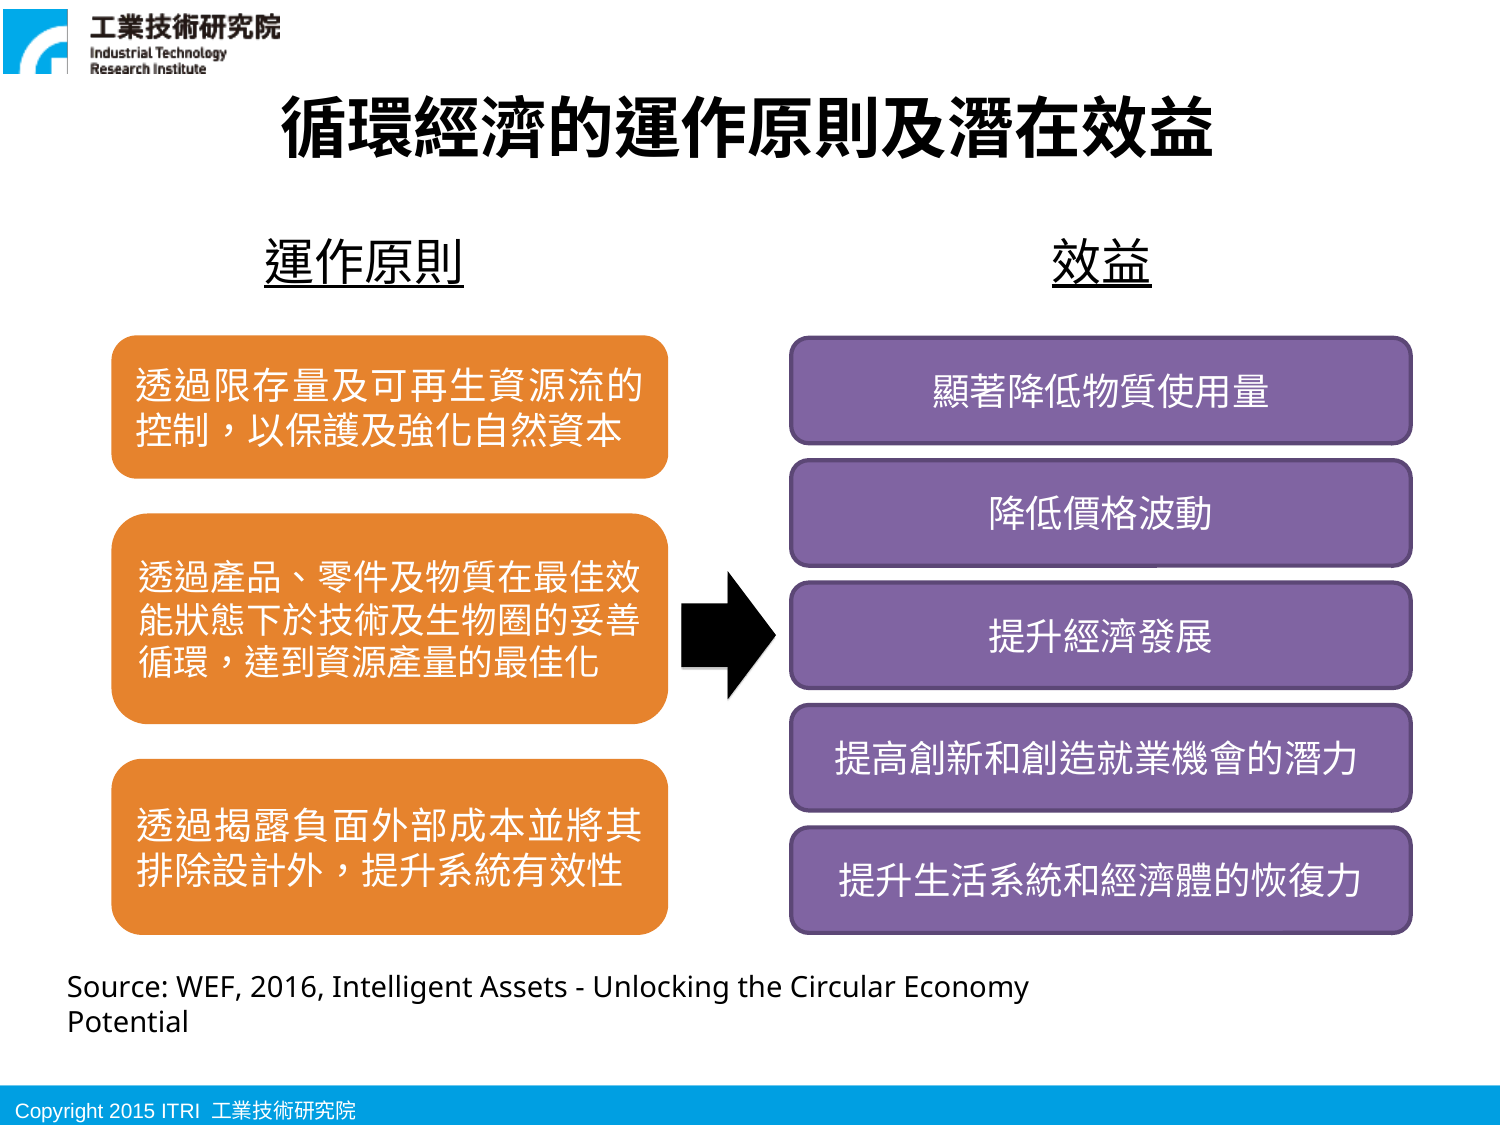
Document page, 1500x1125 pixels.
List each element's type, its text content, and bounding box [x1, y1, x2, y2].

text_box 提高創新和創造就業機會的潛力 [791, 704, 1411, 811]
text_box 降低價格波動 [791, 460, 1411, 566]
text_box 透過揭露負面外部成本並將其排除設計外，提升系統有效性 [113, 760, 667, 933]
text_box 效益 [1036, 222, 1167, 299]
text_box Source: WEF, 2016, Intelligent Assets - Unlocking the Circular Economy Potential [52, 960, 1058, 1047]
text_box 顯著降低物質使用量 [791, 337, 1411, 444]
text_box 透過限存量及可再生資源流的控制，以保護及強化自然資本 [113, 337, 667, 477]
text_box 提升經濟發展 [791, 582, 1411, 688]
text_box 循環經濟的運作原則及潛在效益 [265, 78, 1230, 174]
text_box 運作原則 [249, 223, 480, 299]
text_box 提升生活系統和經濟體的恢復力 [791, 827, 1411, 933]
text_box [682, 573, 776, 697]
text_box 透過產品、零件及物質在最佳效能狀態下於技術及生物圈的妥善循環，達到資源產量的最佳化 [113, 515, 667, 723]
picture [19, 9, 280, 74]
